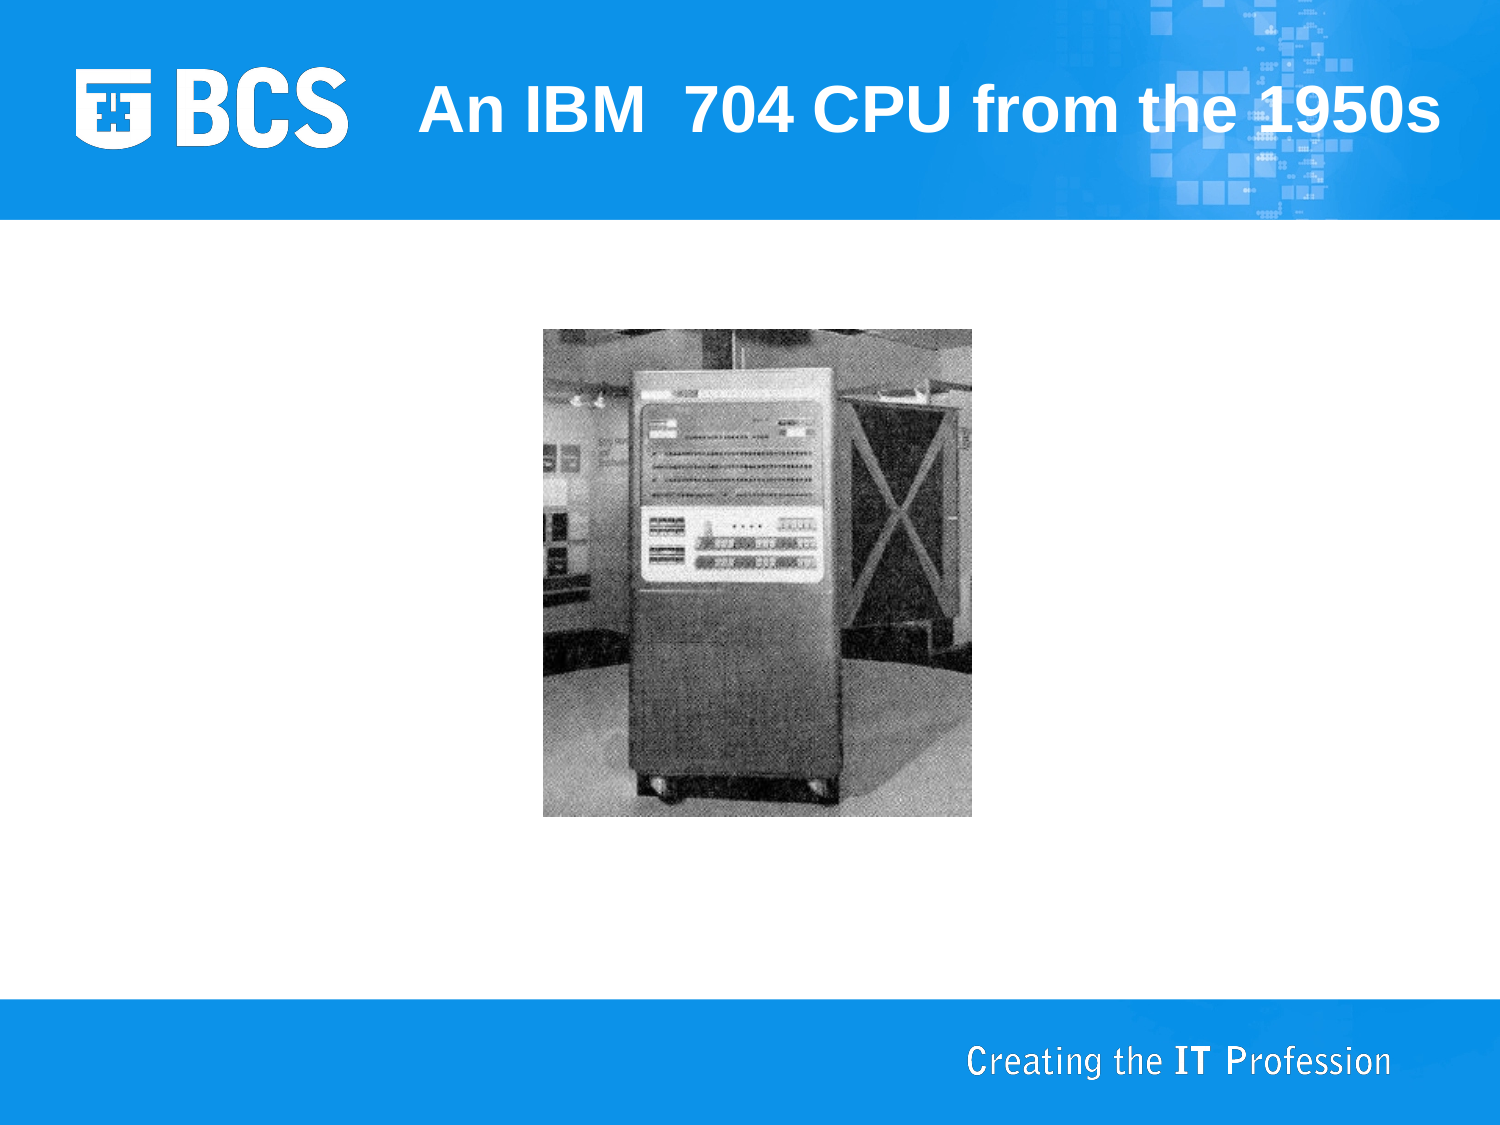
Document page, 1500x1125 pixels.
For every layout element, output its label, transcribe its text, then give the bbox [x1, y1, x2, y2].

picture [0, 0, 1500, 219]
picture [0, 1000, 1500, 1125]
title An IBM 704 CPU from the 1950s [413, 46, 1447, 178]
picture [543, 329, 972, 817]
